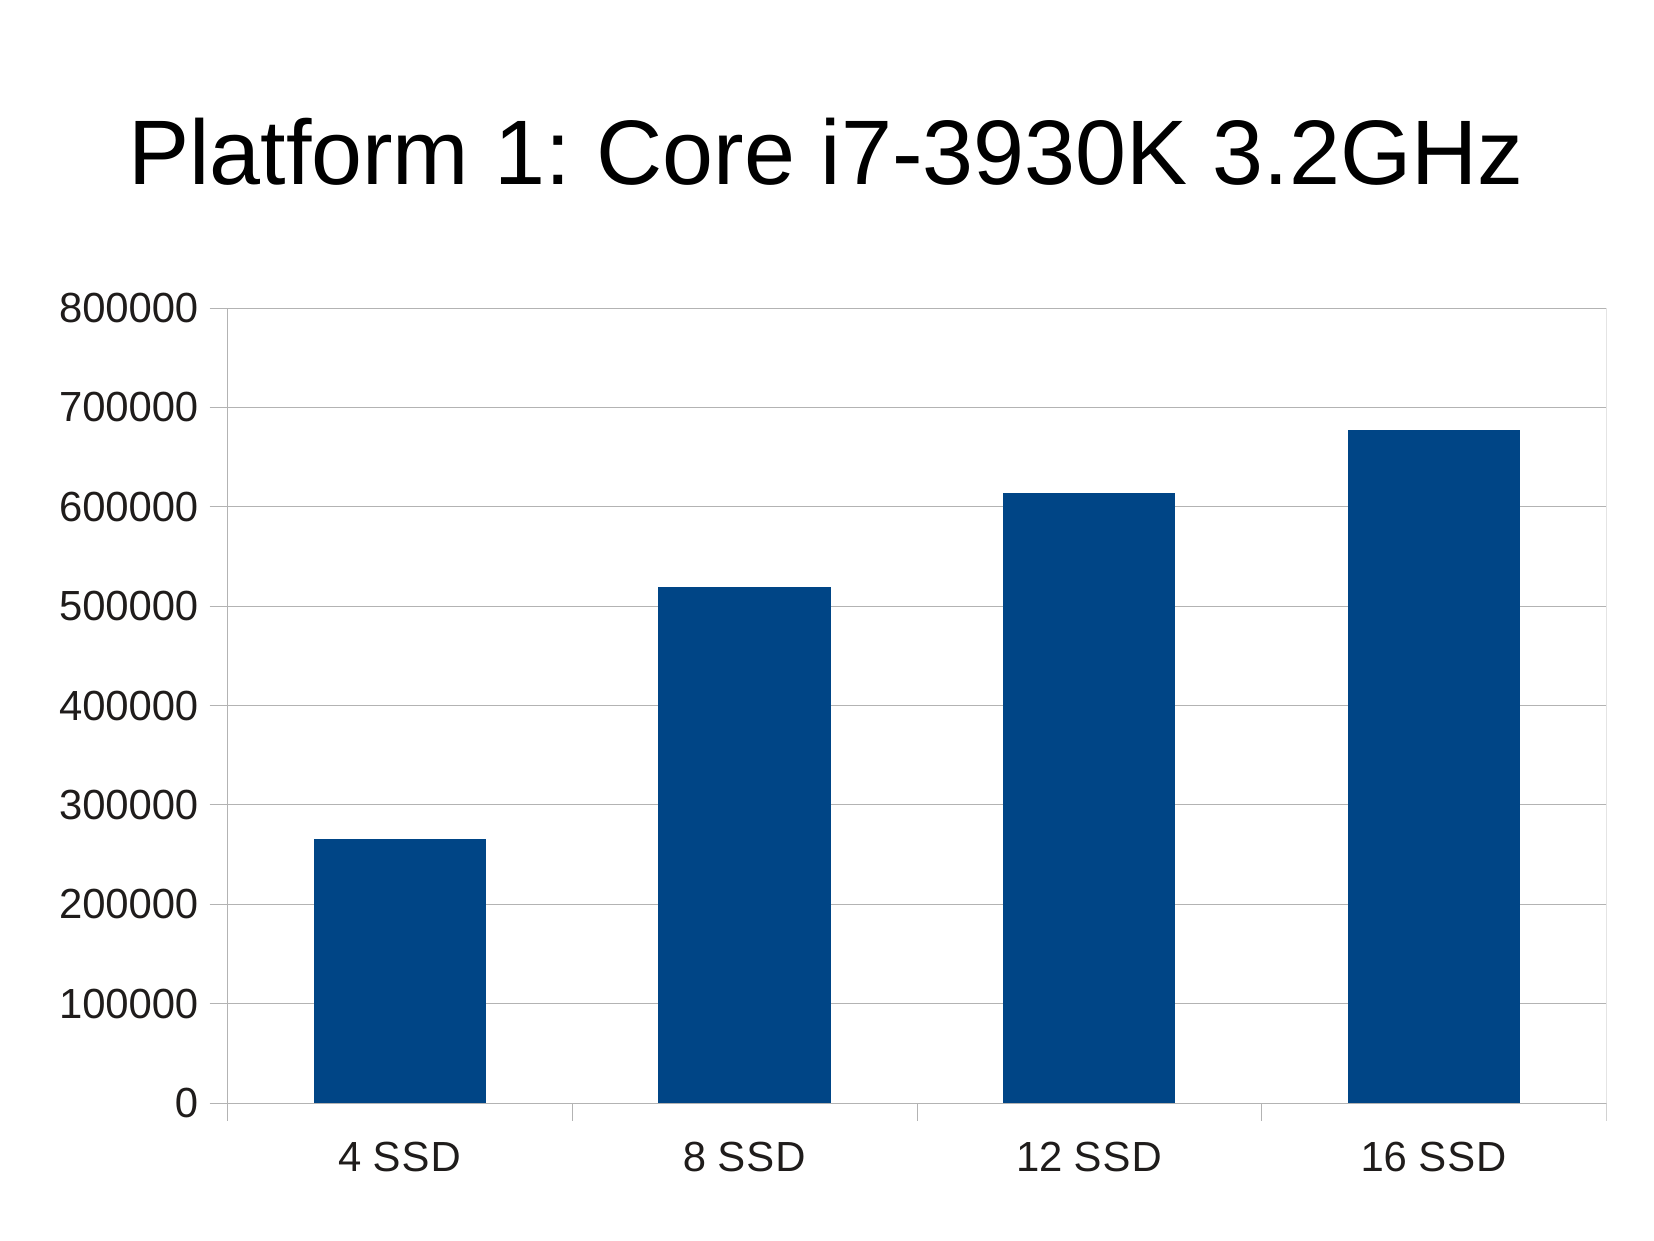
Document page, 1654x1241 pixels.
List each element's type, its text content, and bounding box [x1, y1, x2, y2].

title Platform 1: Core i7-3930K 3.2GHz [82, 49, 1571, 257]
picture [59, 283, 1607, 1182]
